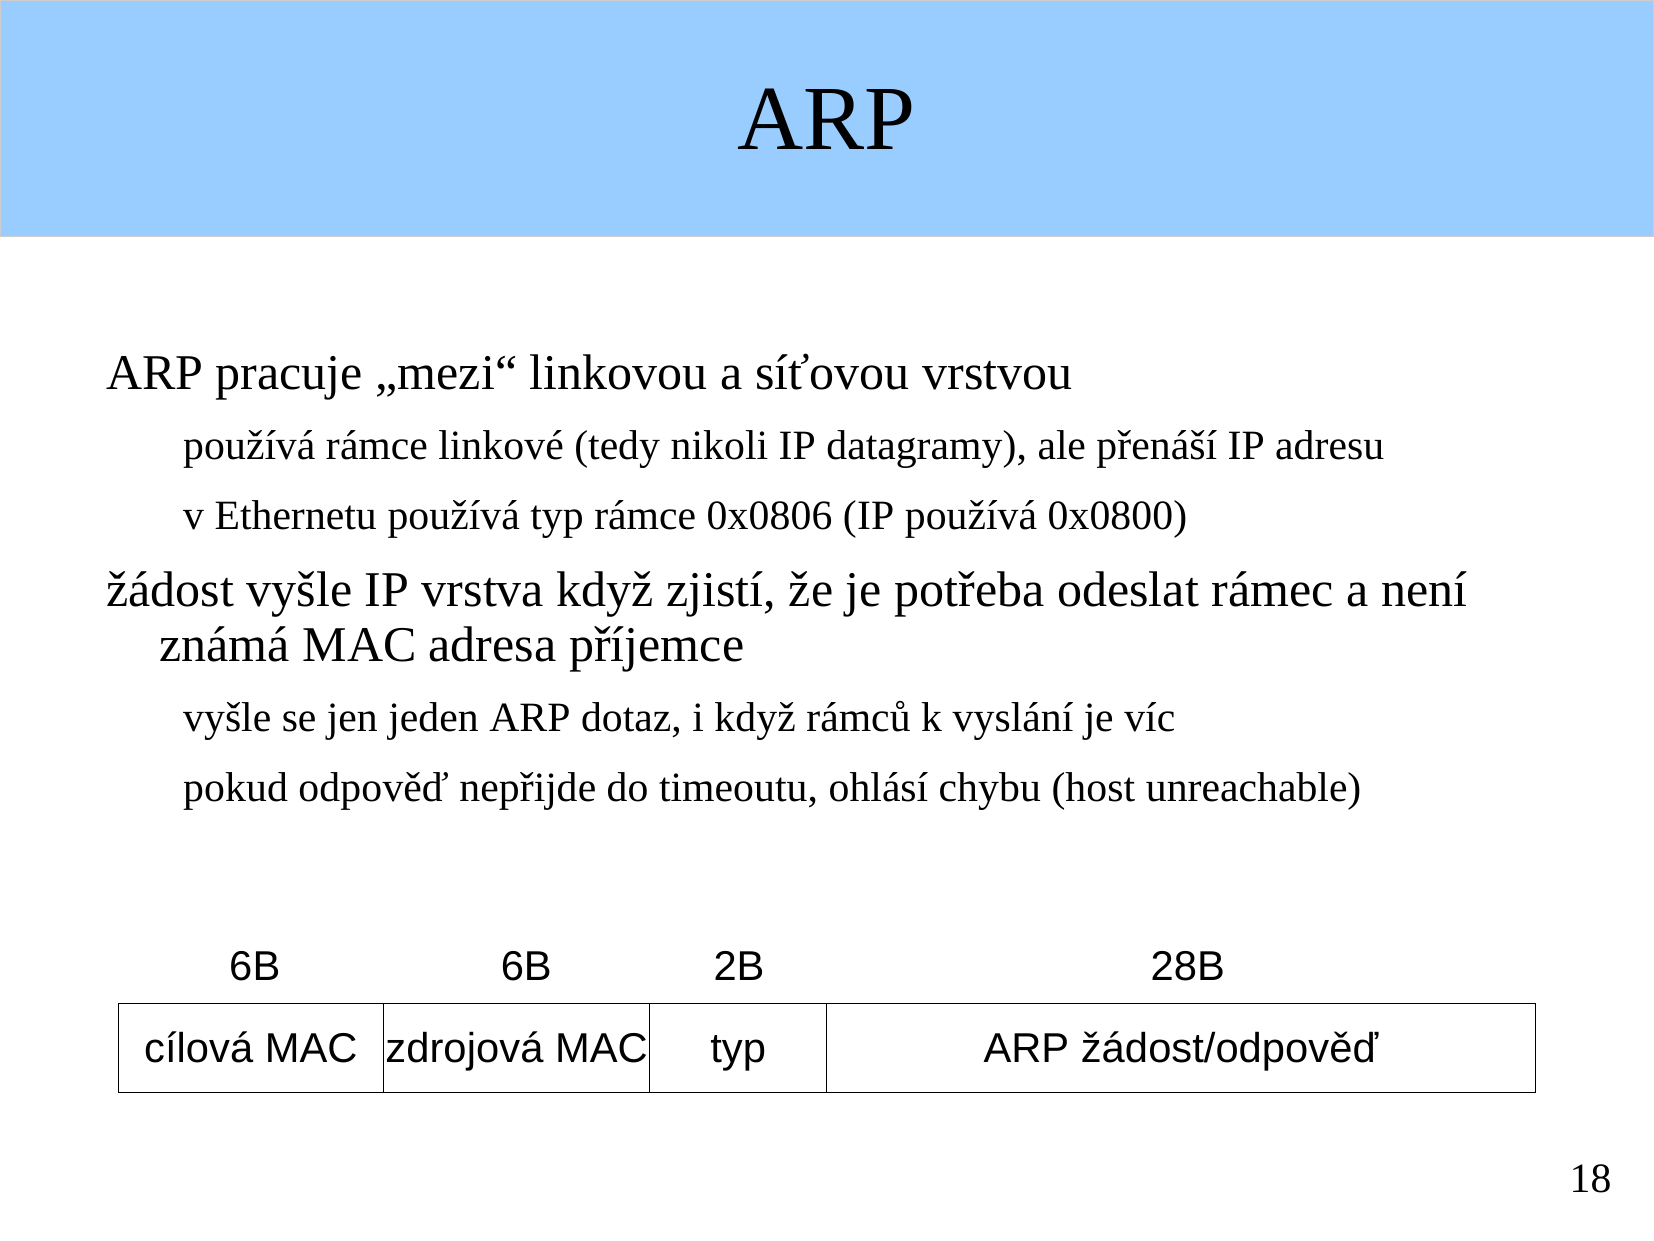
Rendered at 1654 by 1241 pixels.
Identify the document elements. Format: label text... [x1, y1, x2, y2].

text_box 2B [697, 942, 781, 996]
text_box 6B [212, 943, 297, 996]
text_box cílová MAC [118, 1003, 383, 1093]
text_box 6B [484, 943, 569, 996]
list ARP pracuje „mezi“ linkovou a síťovou vrstvou používá rámce linkové (tedy nikoli IP datagramy), ale přenáší IP adresu v Ethernetu používá typ rámce 0x0806 (IP používá 0x0800) žádost vyšle IP vrstva když zjistí, že je potřeba odeslat rámec a není známá MAC adresa příjemce vyšle se jen jeden ARP dotaz, i když rámců k vyslání je víc pokud odpověď nepřijde do timeoutu, ohlásí chybu (host unreachable) [88, 344, 1565, 811]
text_box typ [649, 1003, 827, 1093]
text_box 28B [1145, 942, 1230, 996]
text_box zdrojová MAC [383, 1003, 649, 1093]
text_box ARP žádost/odpověď [827, 1003, 1536, 1093]
title ARP [0, 0, 1654, 237]
